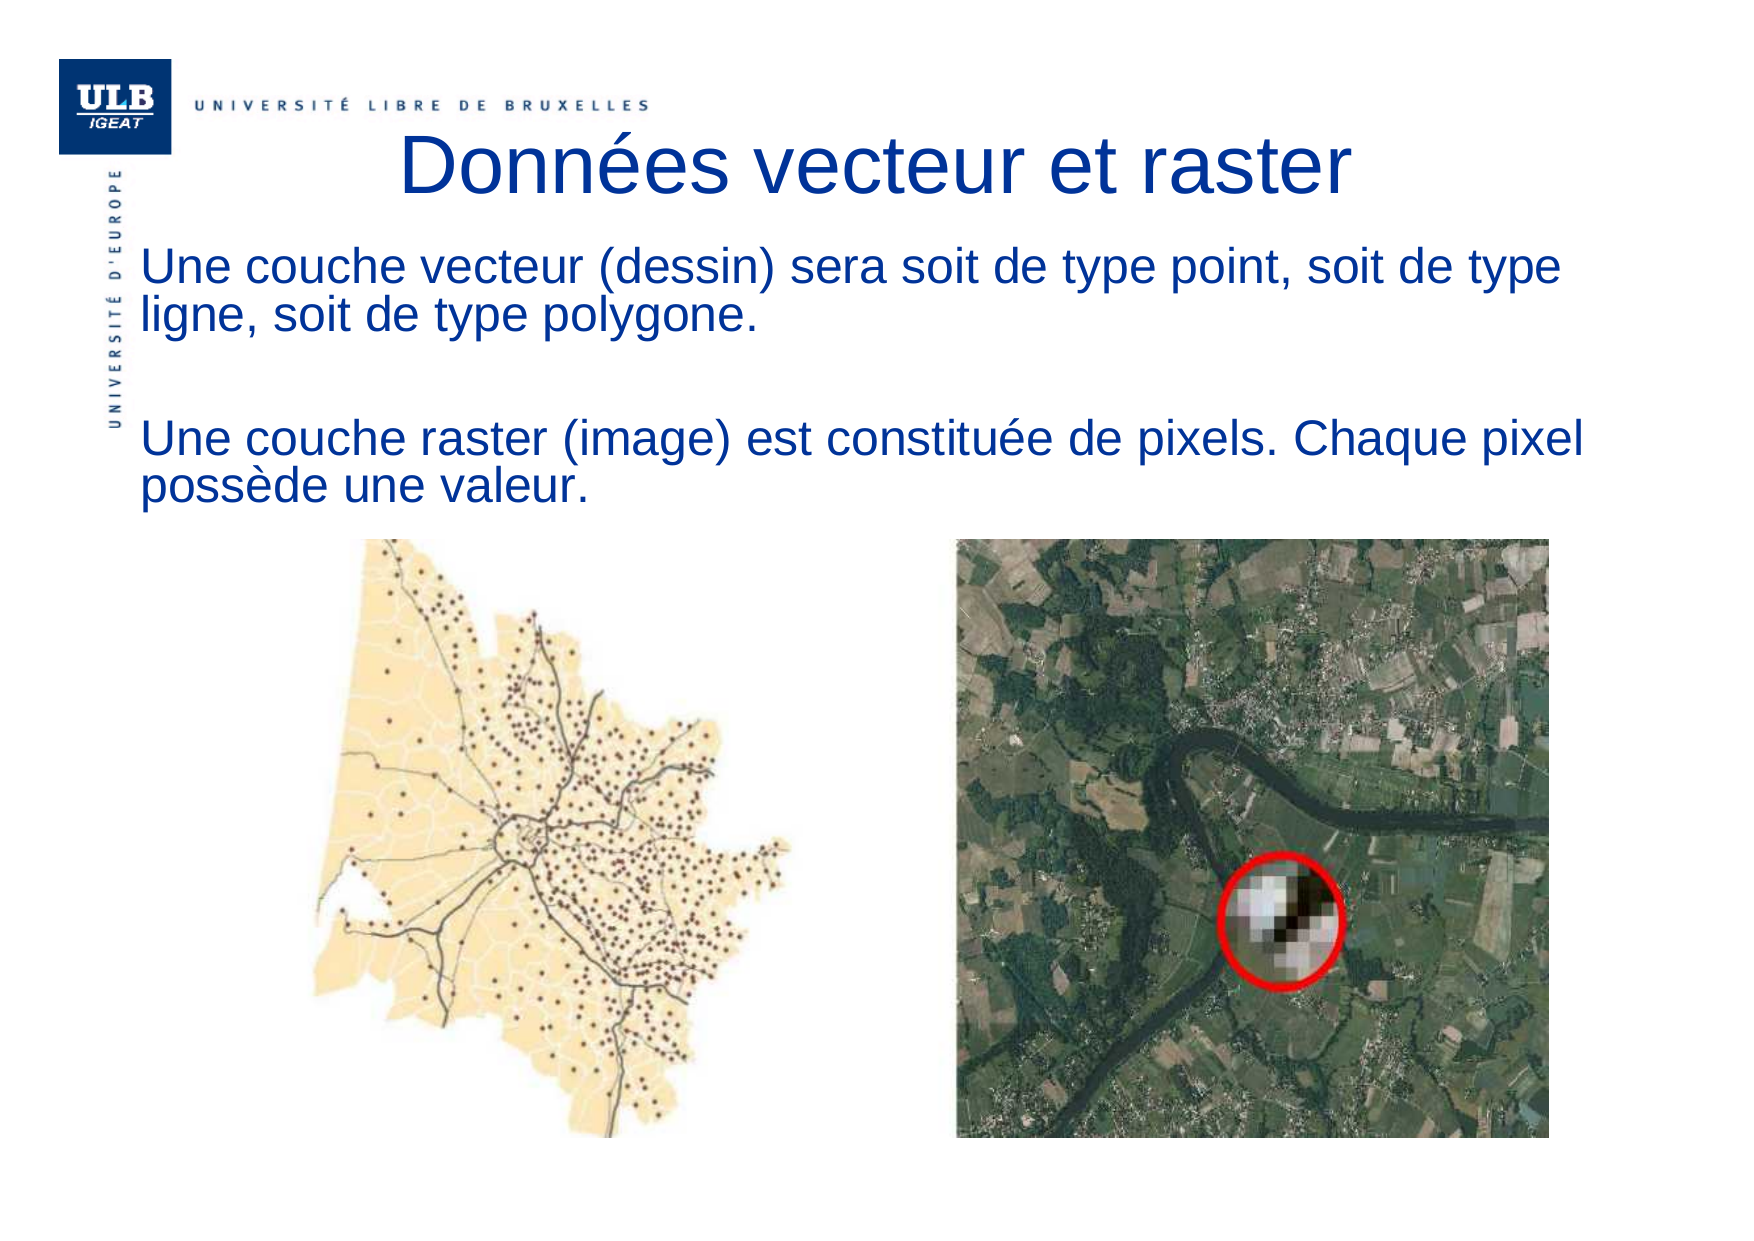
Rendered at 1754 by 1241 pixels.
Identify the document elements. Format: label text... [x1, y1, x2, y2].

list Une couche vecteur (dessin) sera soit de type point, soit de type ligne, soit de type polygone. Une couche raster (image) est constituée de pixels. Chaque pixel possède une valeur. [140, 245, 1666, 1049]
title Données vecteur et raster [140, 84, 1613, 245]
picture [59, 59, 1695, 1182]
